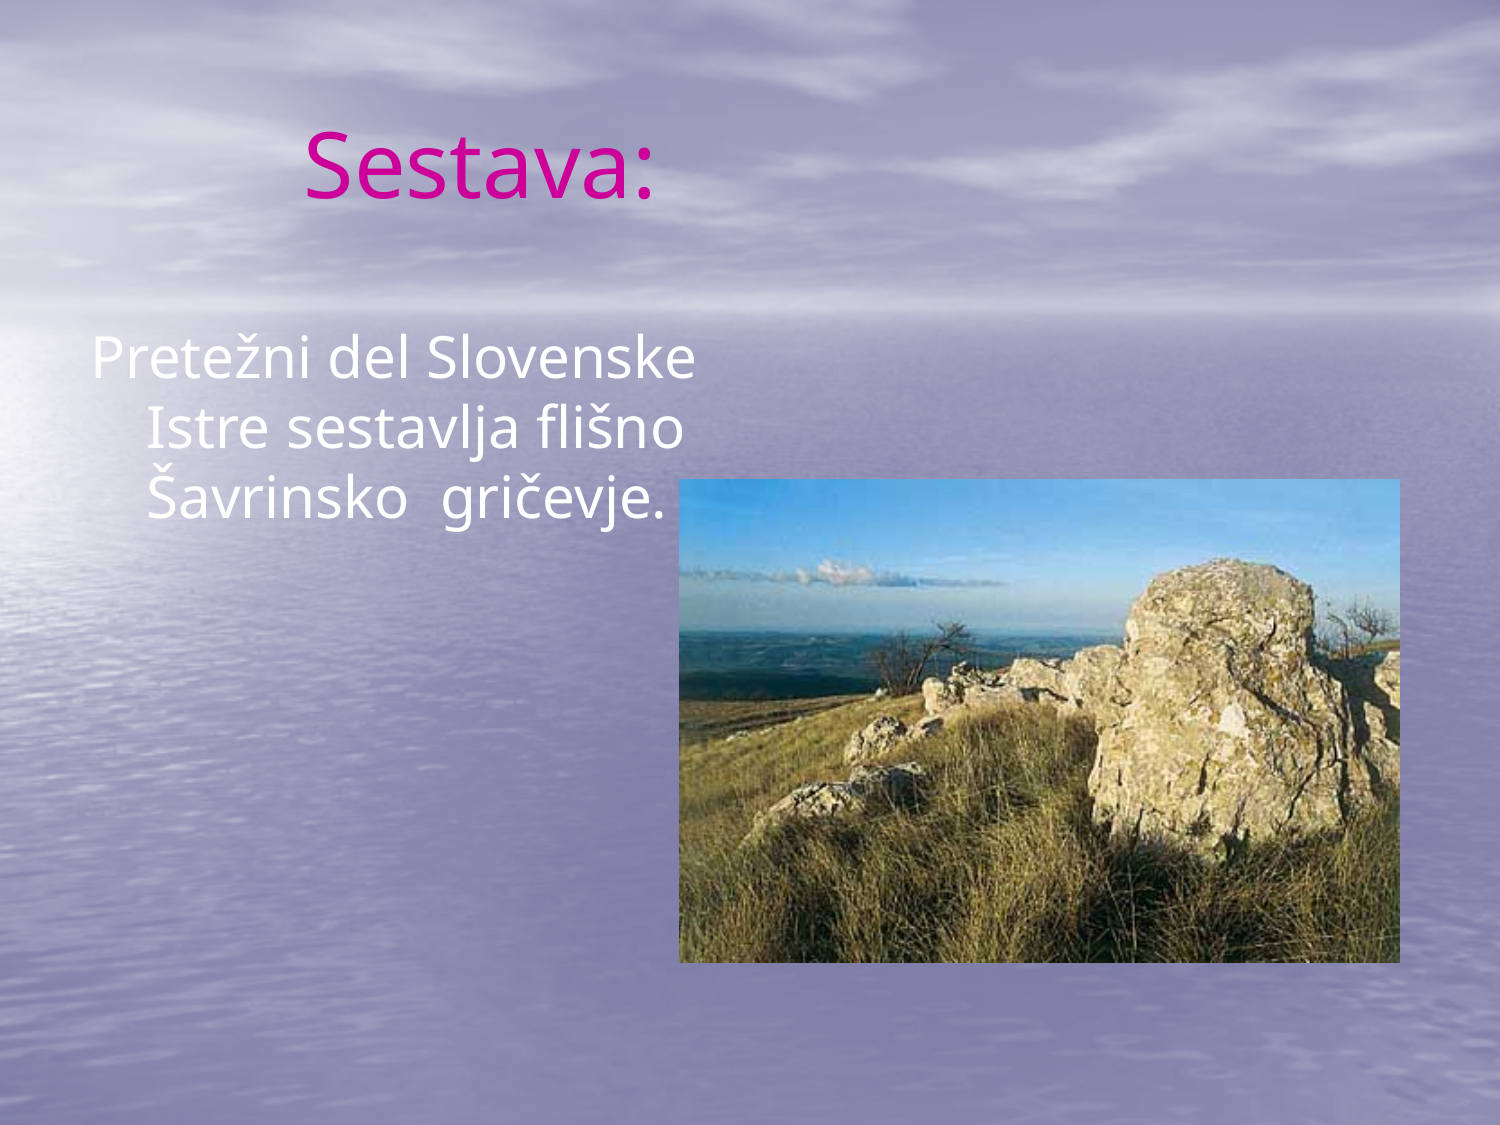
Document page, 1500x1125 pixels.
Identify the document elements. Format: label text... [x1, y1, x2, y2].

list Pretežni del Slovenske Istre sestavlja flišno Šavrinsko gričevje. [75, 312, 738, 988]
picture [0, 0, 1500, 1125]
title Sestava: [75, 47, 1425, 275]
